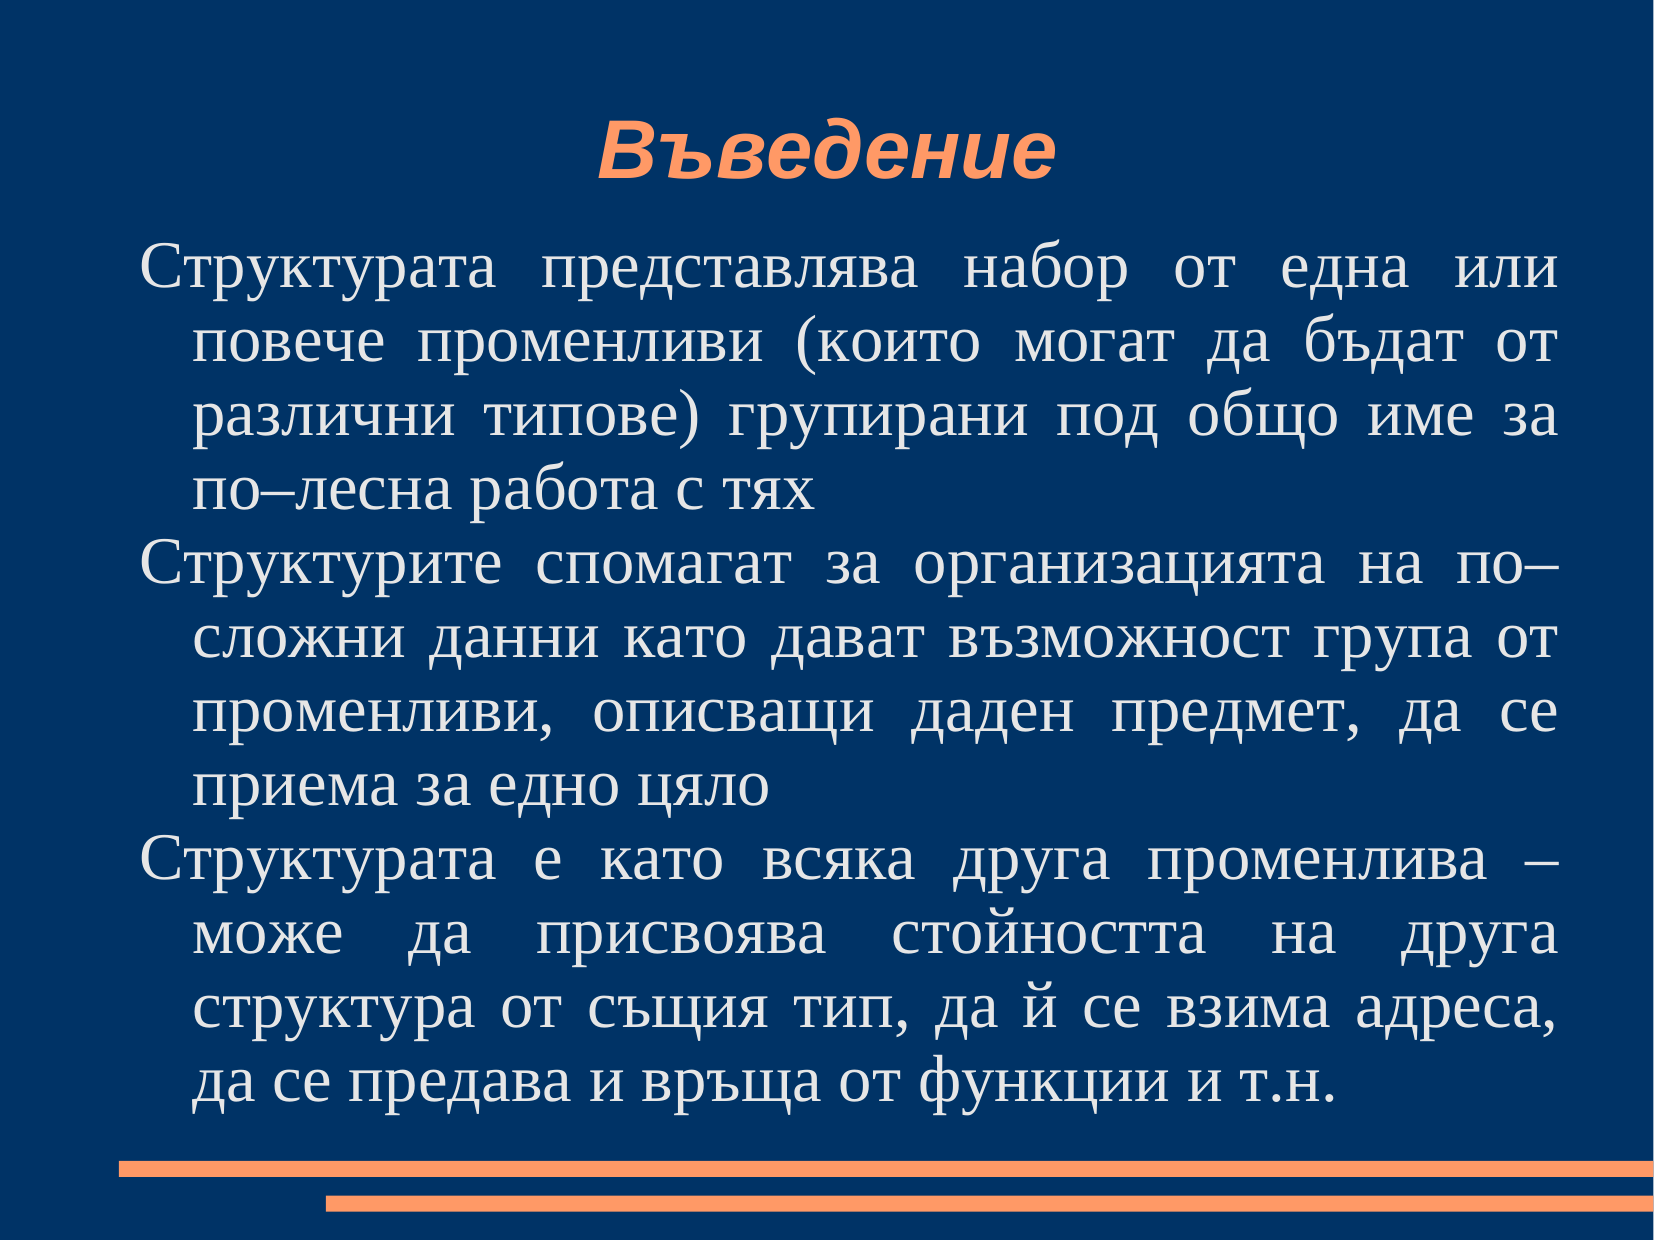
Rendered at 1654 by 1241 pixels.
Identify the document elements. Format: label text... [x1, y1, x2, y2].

title Въведение [121, 46, 1534, 227]
list Структурата представлява набор от една или повече променливи (които могат да бъдат от различни типове) групирани под общо име за по–лесна работа с тях Структурите спомагат за организацията на по–сложни данни като дават възможност група от променливи, описващи даден предмет, да се приема за едно цяло Структурата е като всяка друга променлива – може да присвоява стойността на друга структура от същия тип, да й се взима адреса, да се предава и връща от функции и т.н. [121, 227, 1561, 1117]
